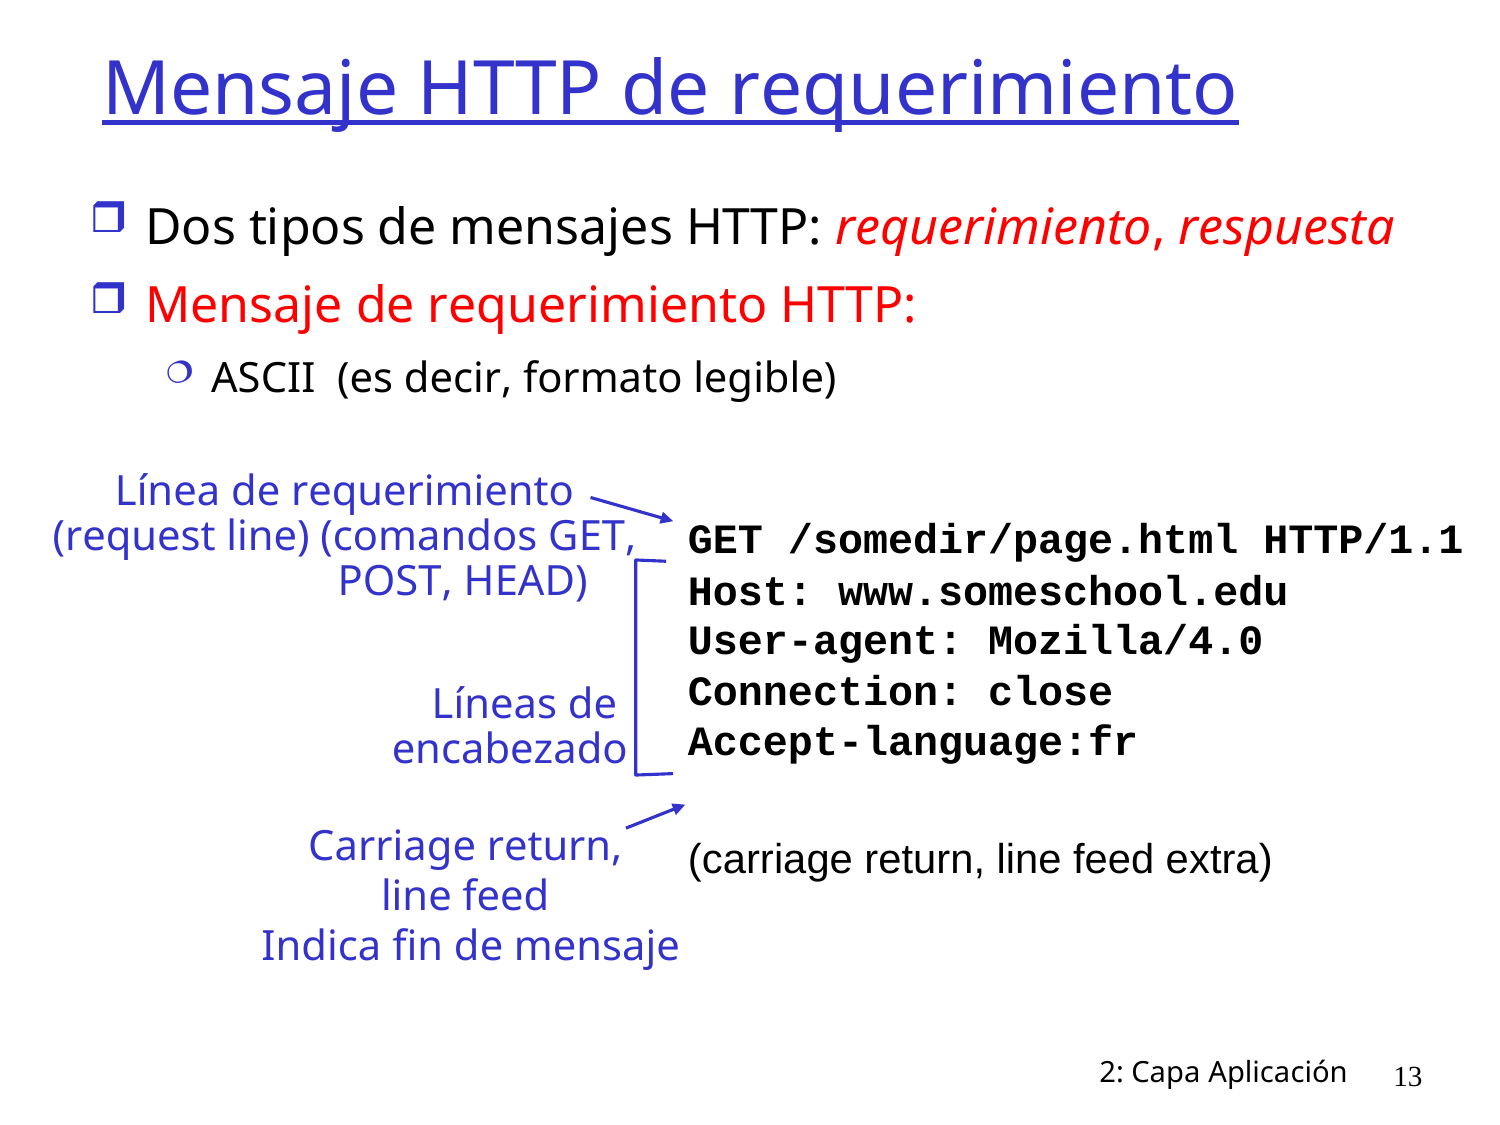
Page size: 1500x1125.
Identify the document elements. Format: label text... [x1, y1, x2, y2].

text_box GET /somedir/page.html HTTP/1.1 Host: www.someschool.edu User-agent: Mozilla/4.0 Connection: close Accept-language:fr (carriage return, line feed extra) [672, 509, 1478, 892]
text_box Carriage return, line feed Indica fin de mensaje [246, 816, 695, 978]
list Dos tipos de mensajes HTTP: requerimiento, respuesta Mensaje de requerimiento HTTP: ASCII (es decir, formato legible) [75, 187, 1463, 446]
text_box Líneas de encabezado [376, 674, 643, 781]
title Mensaje HTTP de requerimiento [87, 15, 1463, 158]
text_box Línea de requerimiento (request line) (comandos GET, POST, HEAD) [37, 461, 663, 613]
